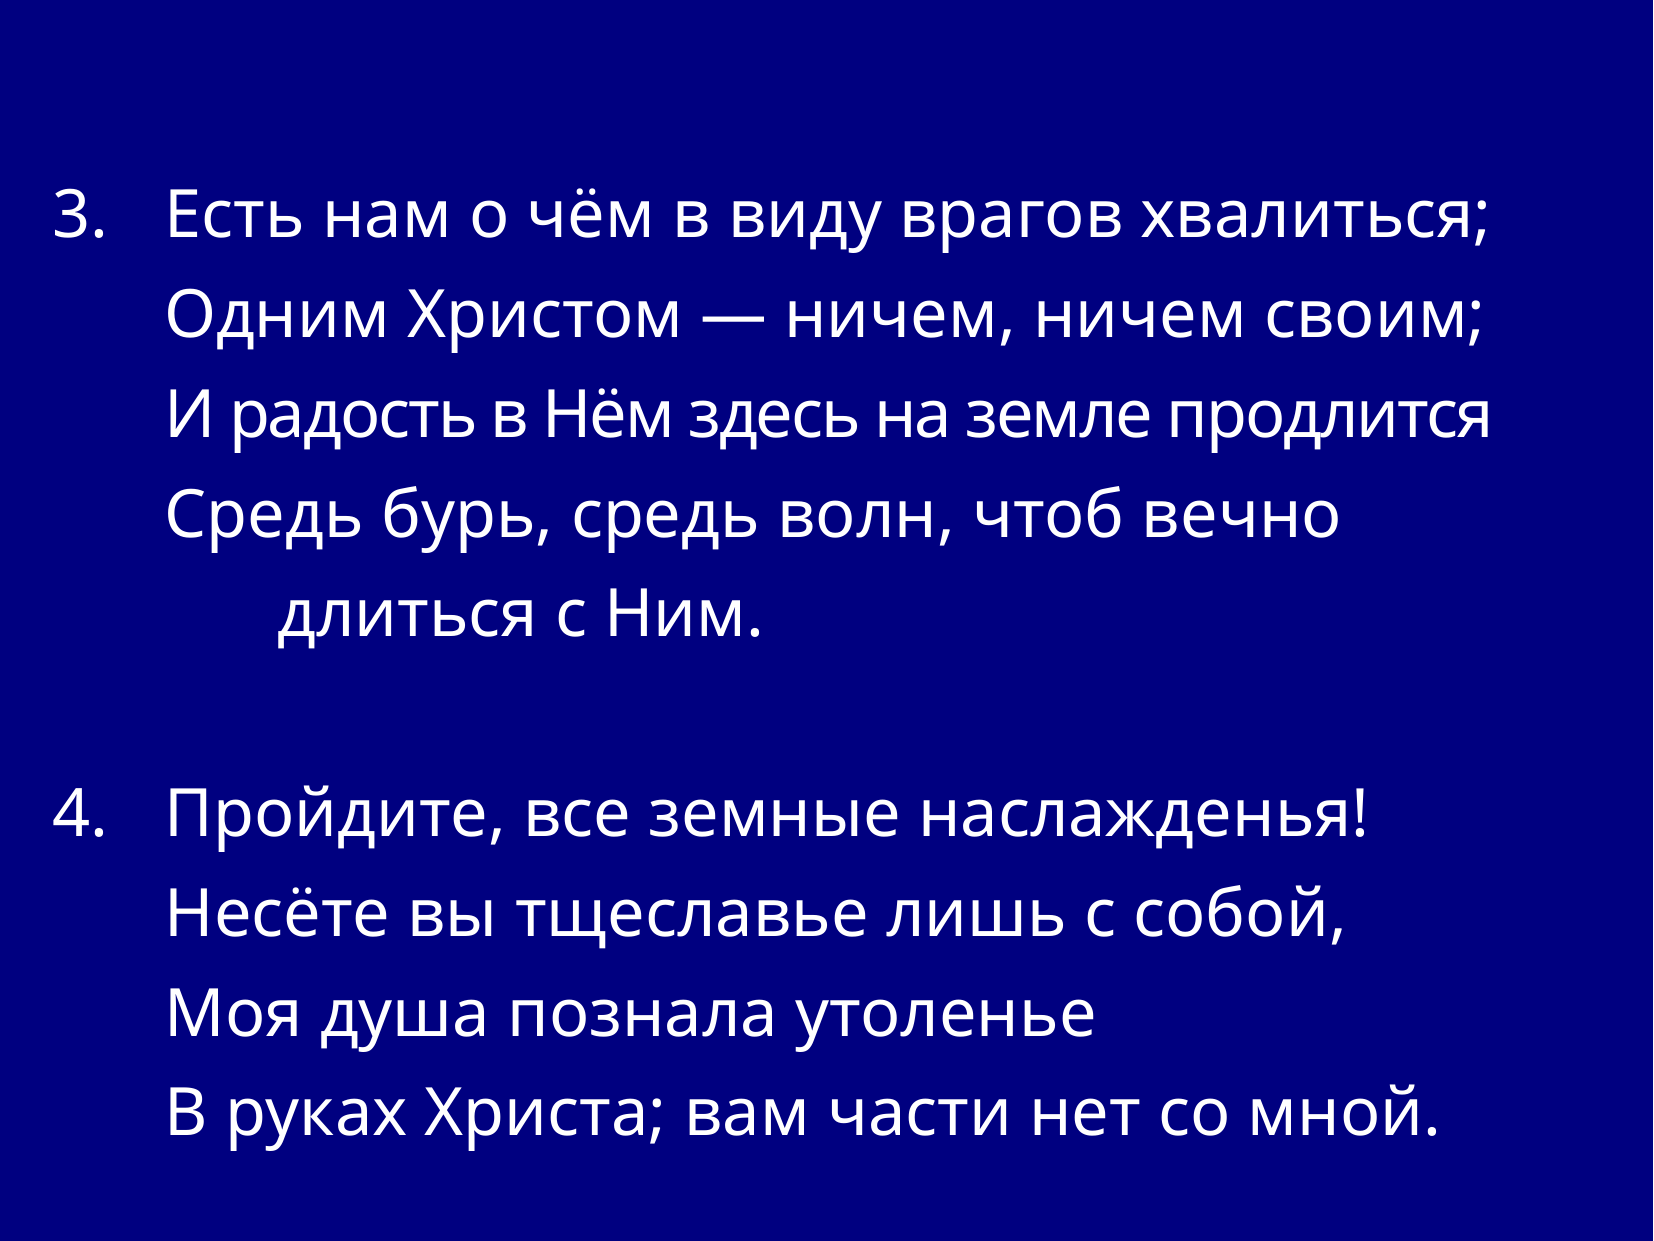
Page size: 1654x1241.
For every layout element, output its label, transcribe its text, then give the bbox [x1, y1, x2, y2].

text_box 3. Есть нам о чём в виду врагов хвалиться; Одним Христом — ничем, ничем своим; И радость в Нём здесь на земле продлится Средь бурь, средь волн, чтоб вечно длиться с Ним. 4. Пройдите, все земные наслажденья! Несёте вы тщеславье лишь с собой, Моя душа познала утоленье В руках Христа; вам части нет со мной. [37, 150, 1653, 1163]
